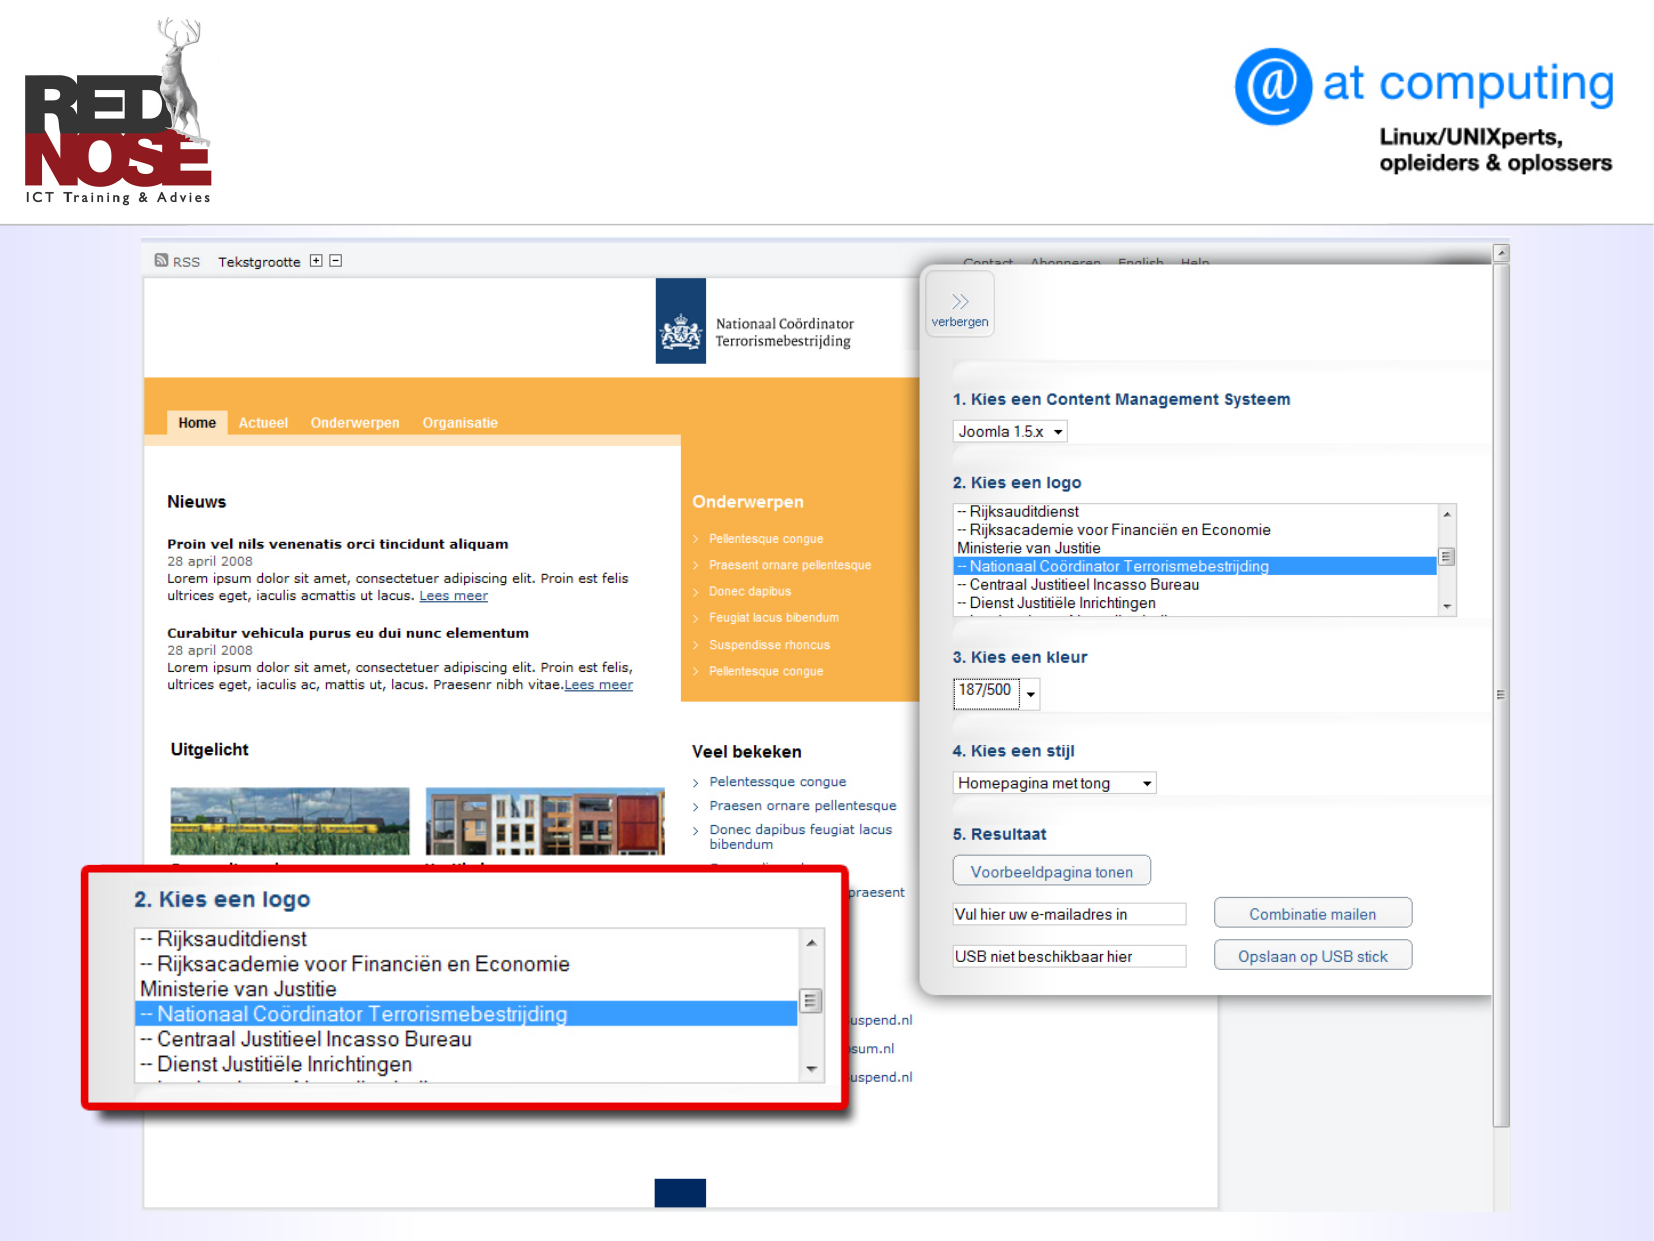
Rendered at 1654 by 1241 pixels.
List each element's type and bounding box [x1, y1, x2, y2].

picture [1224, 41, 1642, 189]
picture [1, 236, 1511, 1241]
picture [17, 11, 219, 208]
